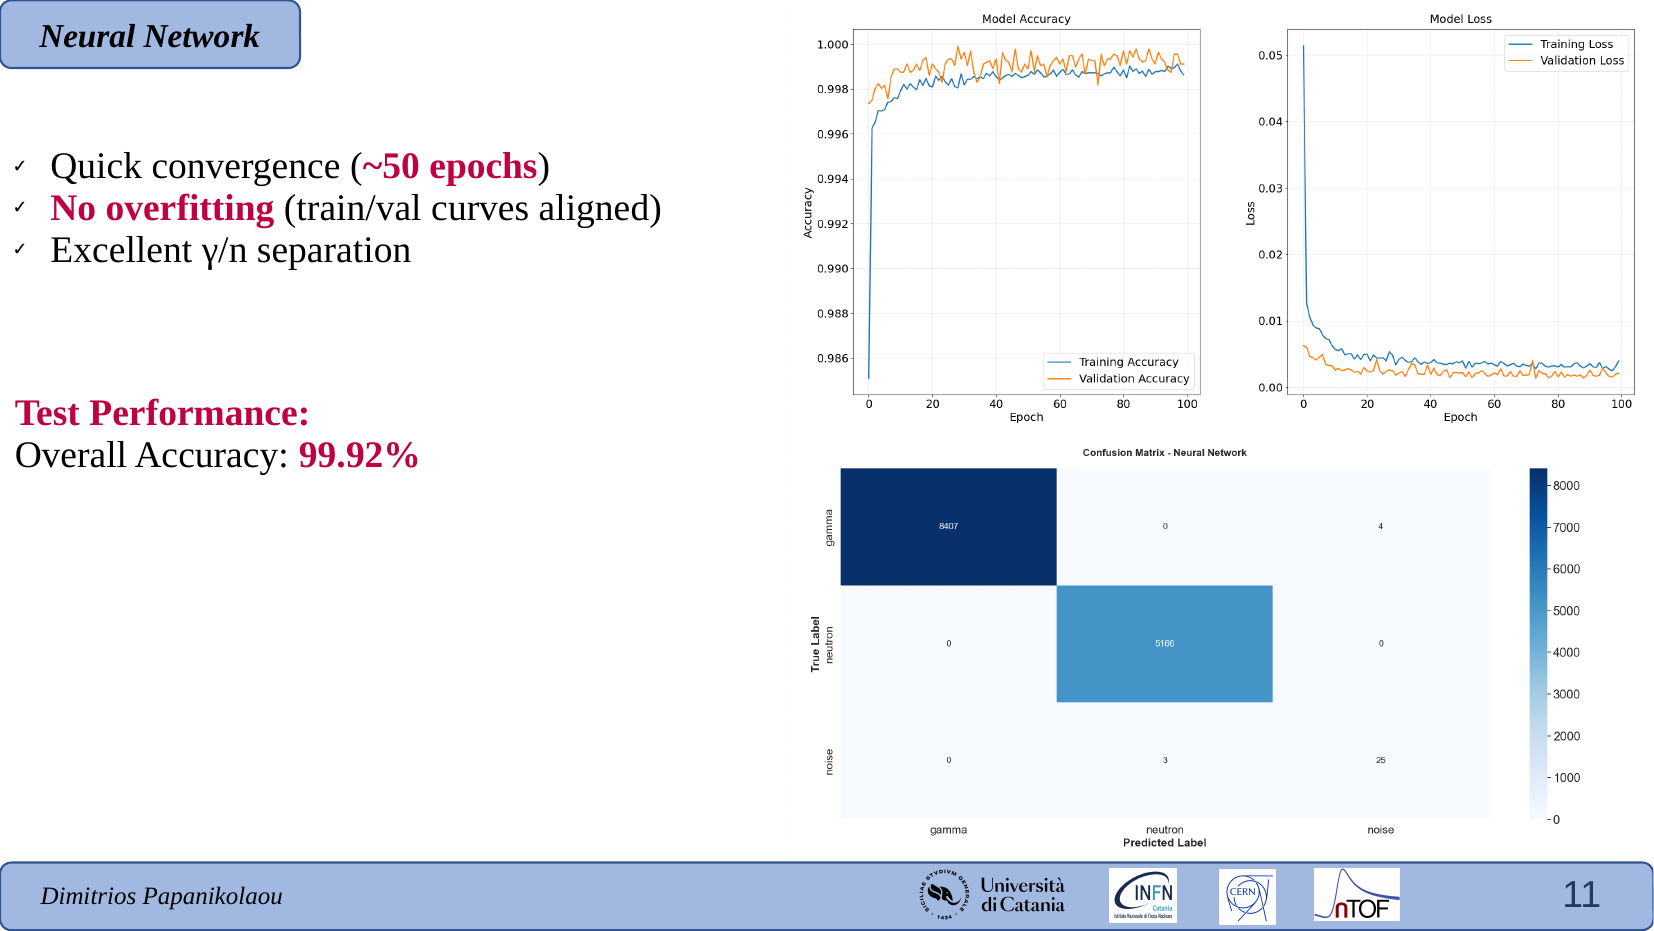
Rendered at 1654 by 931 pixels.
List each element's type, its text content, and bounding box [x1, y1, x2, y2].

text_box [0, 862, 898, 931]
picture [1109, 868, 1177, 923]
text_box Test Performance: Overall Accuracy: 99.92% [0, 384, 451, 498]
text_box Neural Network [0, 0, 301, 69]
text_box Dimitrios Papanikolaou [11, 874, 312, 917]
picture [1219, 869, 1276, 925]
text_box [1086, 862, 1654, 931]
picture [1314, 868, 1400, 921]
picture [787, 1, 1651, 931]
text_box Quick convergence (~50 epochs) No overfitting (train/val curves aligned) Excellent γ/n separation [0, 138, 692, 278]
